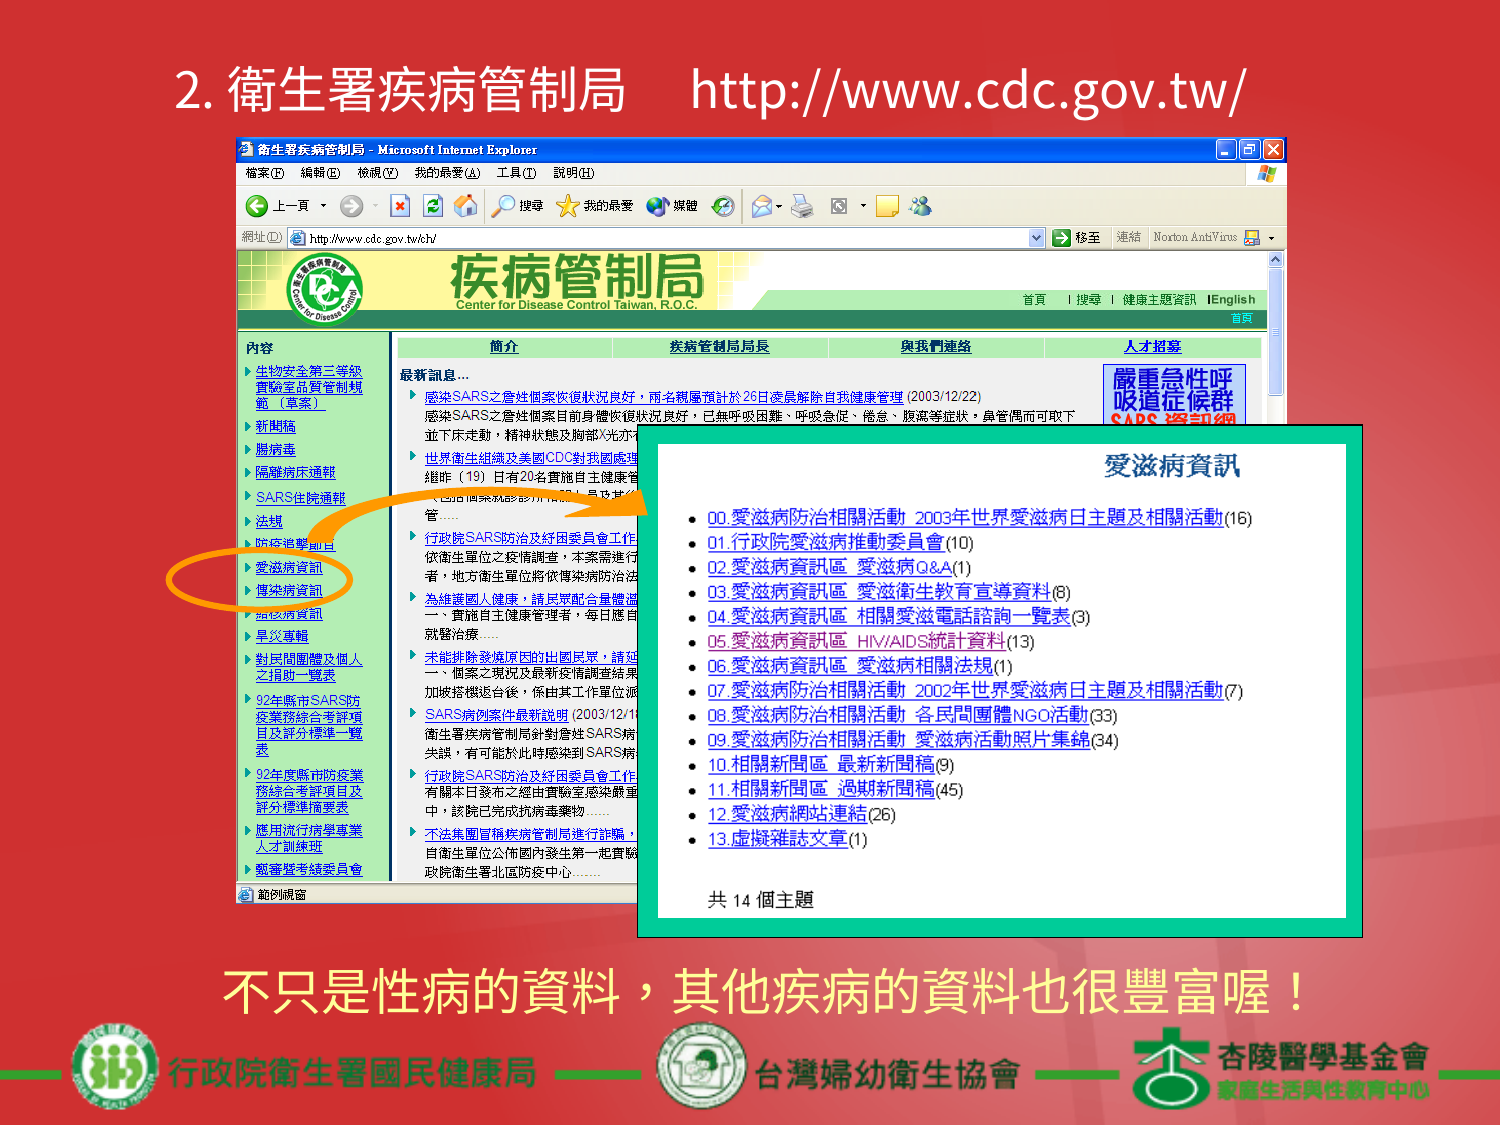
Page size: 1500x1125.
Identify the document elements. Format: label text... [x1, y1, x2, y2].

text_box 不只是性病的資料，其他疾病的資料也很豐富喔！ [206, 952, 1351, 1028]
picture [0, 0, 1500, 1125]
chart [658, 444, 1346, 918]
text_box [307, 487, 647, 543]
text_box 2.衛生署疾病管制局 http://www.cdc.gov.tw/ [159, 50, 1306, 126]
